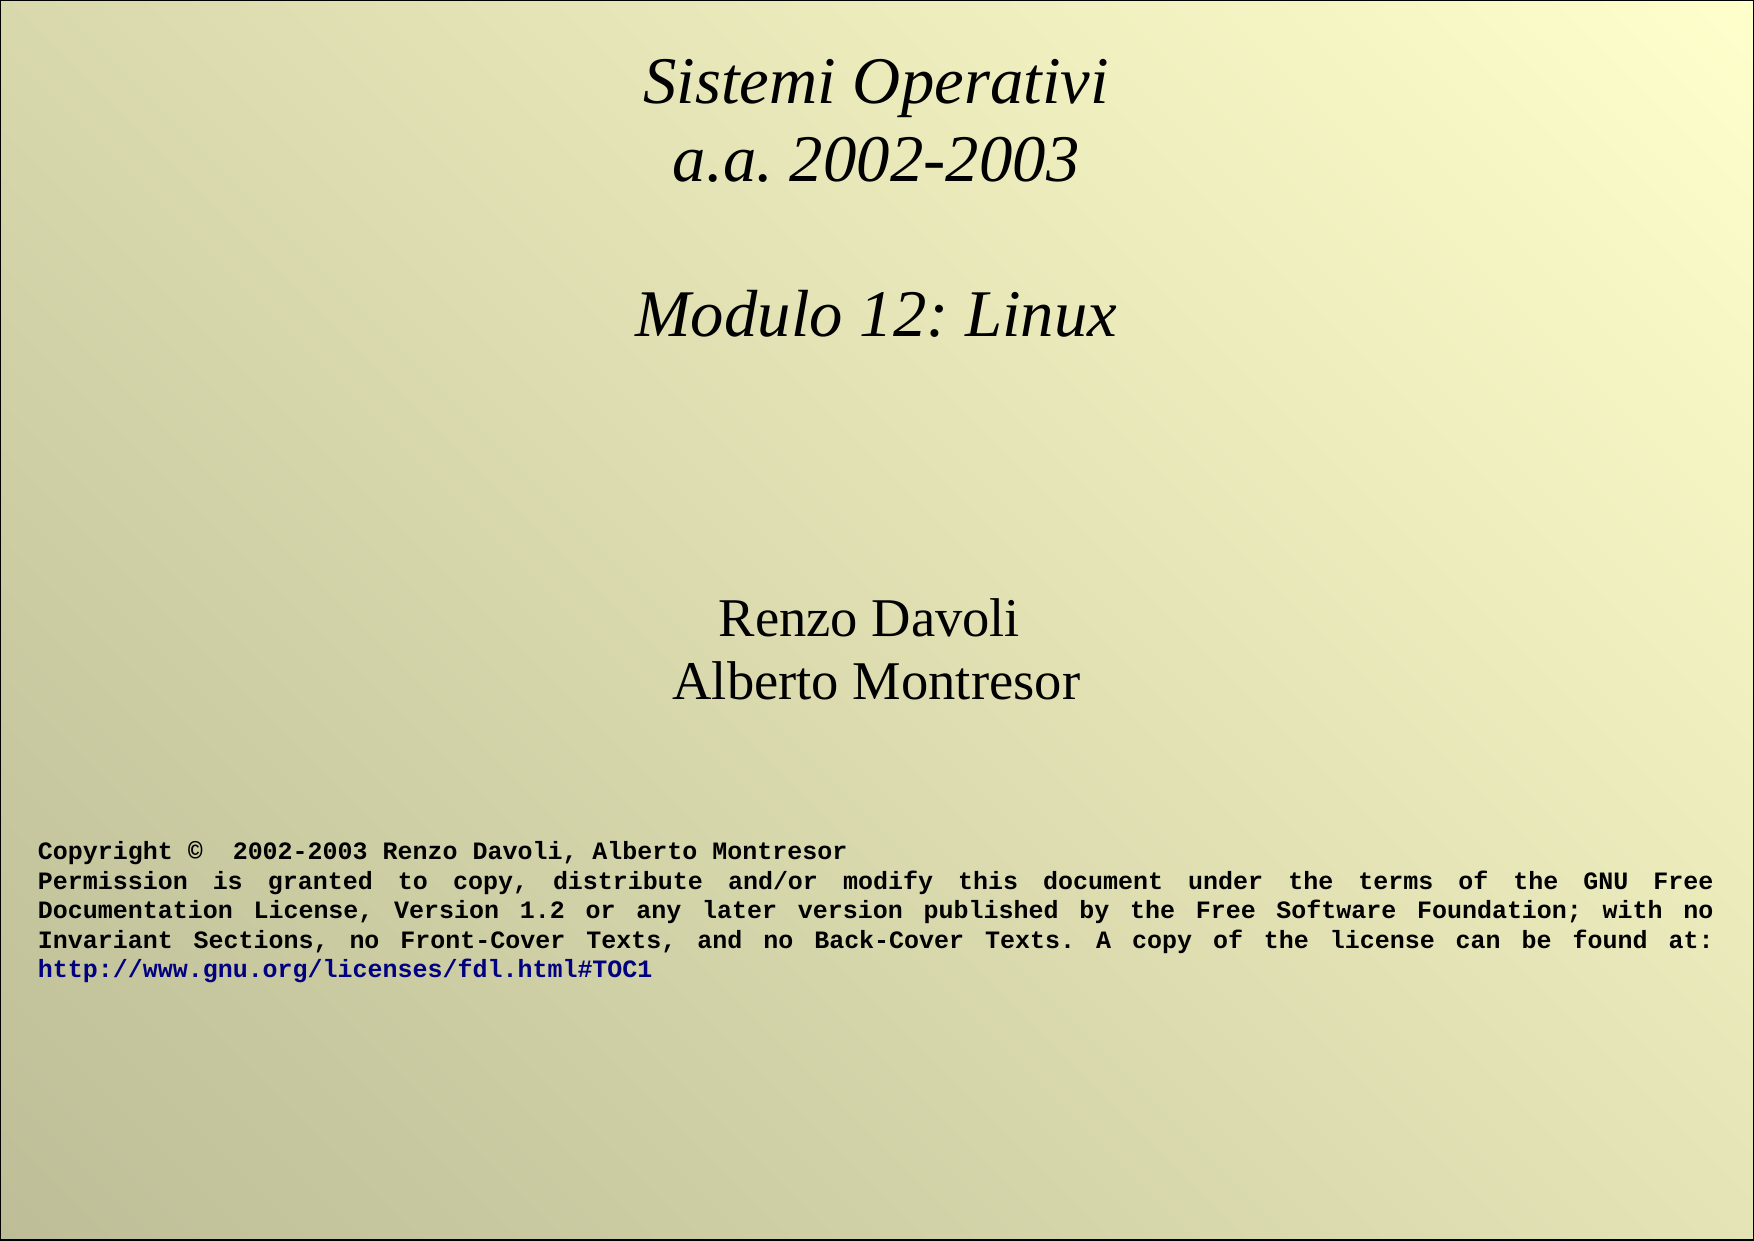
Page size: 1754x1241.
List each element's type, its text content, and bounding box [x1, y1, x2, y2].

text_box [0, 0, 1754, 1241]
text_box Sistemi Operativi a.a. 2002-2003 Modulo 12: Linux Renzo Davoli Alberto Montresor Copyright © 2002-2003 Renzo Davoli, Alberto Montresor Permission is granted to copy, distribute and/or modify this document under the terms of the GNU Free Documentation License, Version 1.2 or any later version published by the Free Software Foundation; with no Invariant Sections, no Front-Cover Texts, and no Back-Cover Texts. A copy of the license can be found at: http://www.gnu.org/licenses/fdl.html#TOC1 [37, 40, 1716, 1173]
